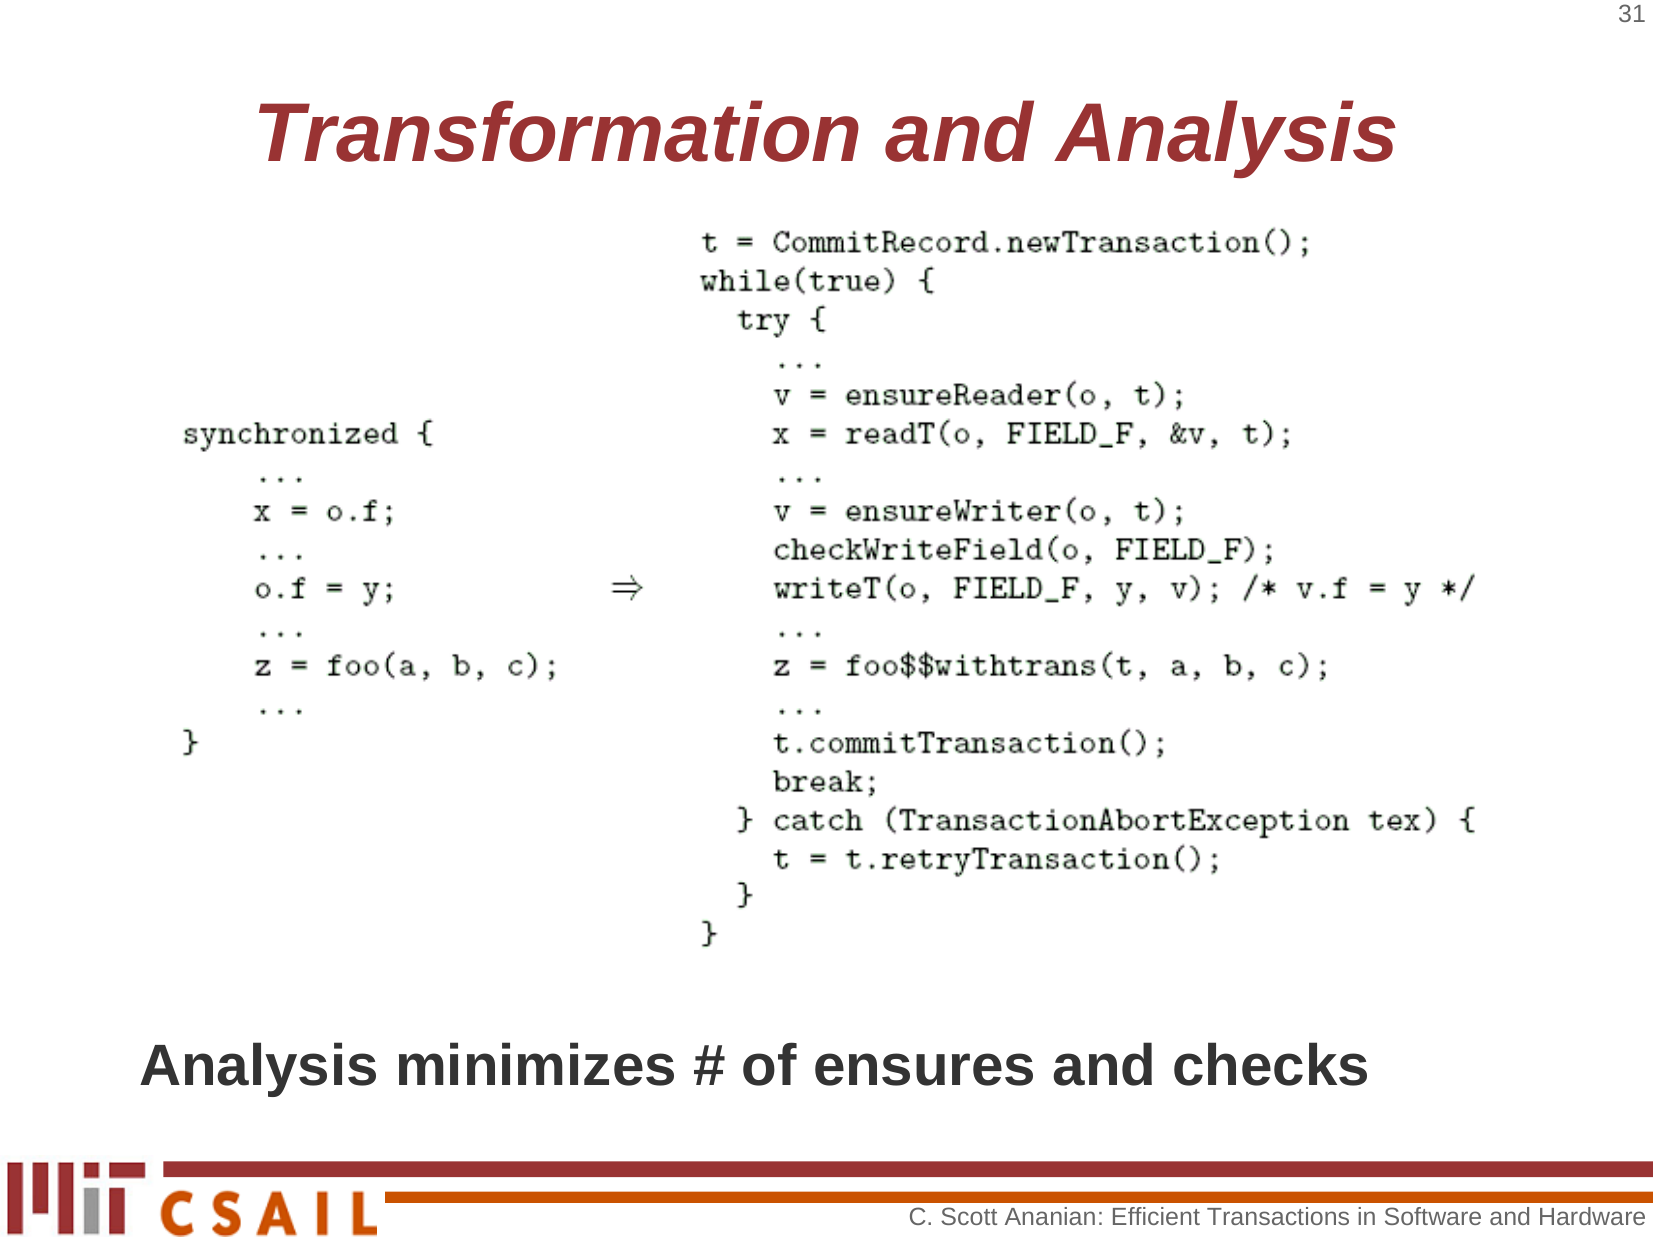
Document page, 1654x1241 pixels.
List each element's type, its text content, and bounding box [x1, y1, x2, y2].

list Analysis minimizes # of ensures and checks [121, 1032, 1561, 1133]
picture [0, 1155, 377, 1237]
title Transformation and Analysis [52, 28, 1601, 237]
picture [147, 187, 1506, 968]
